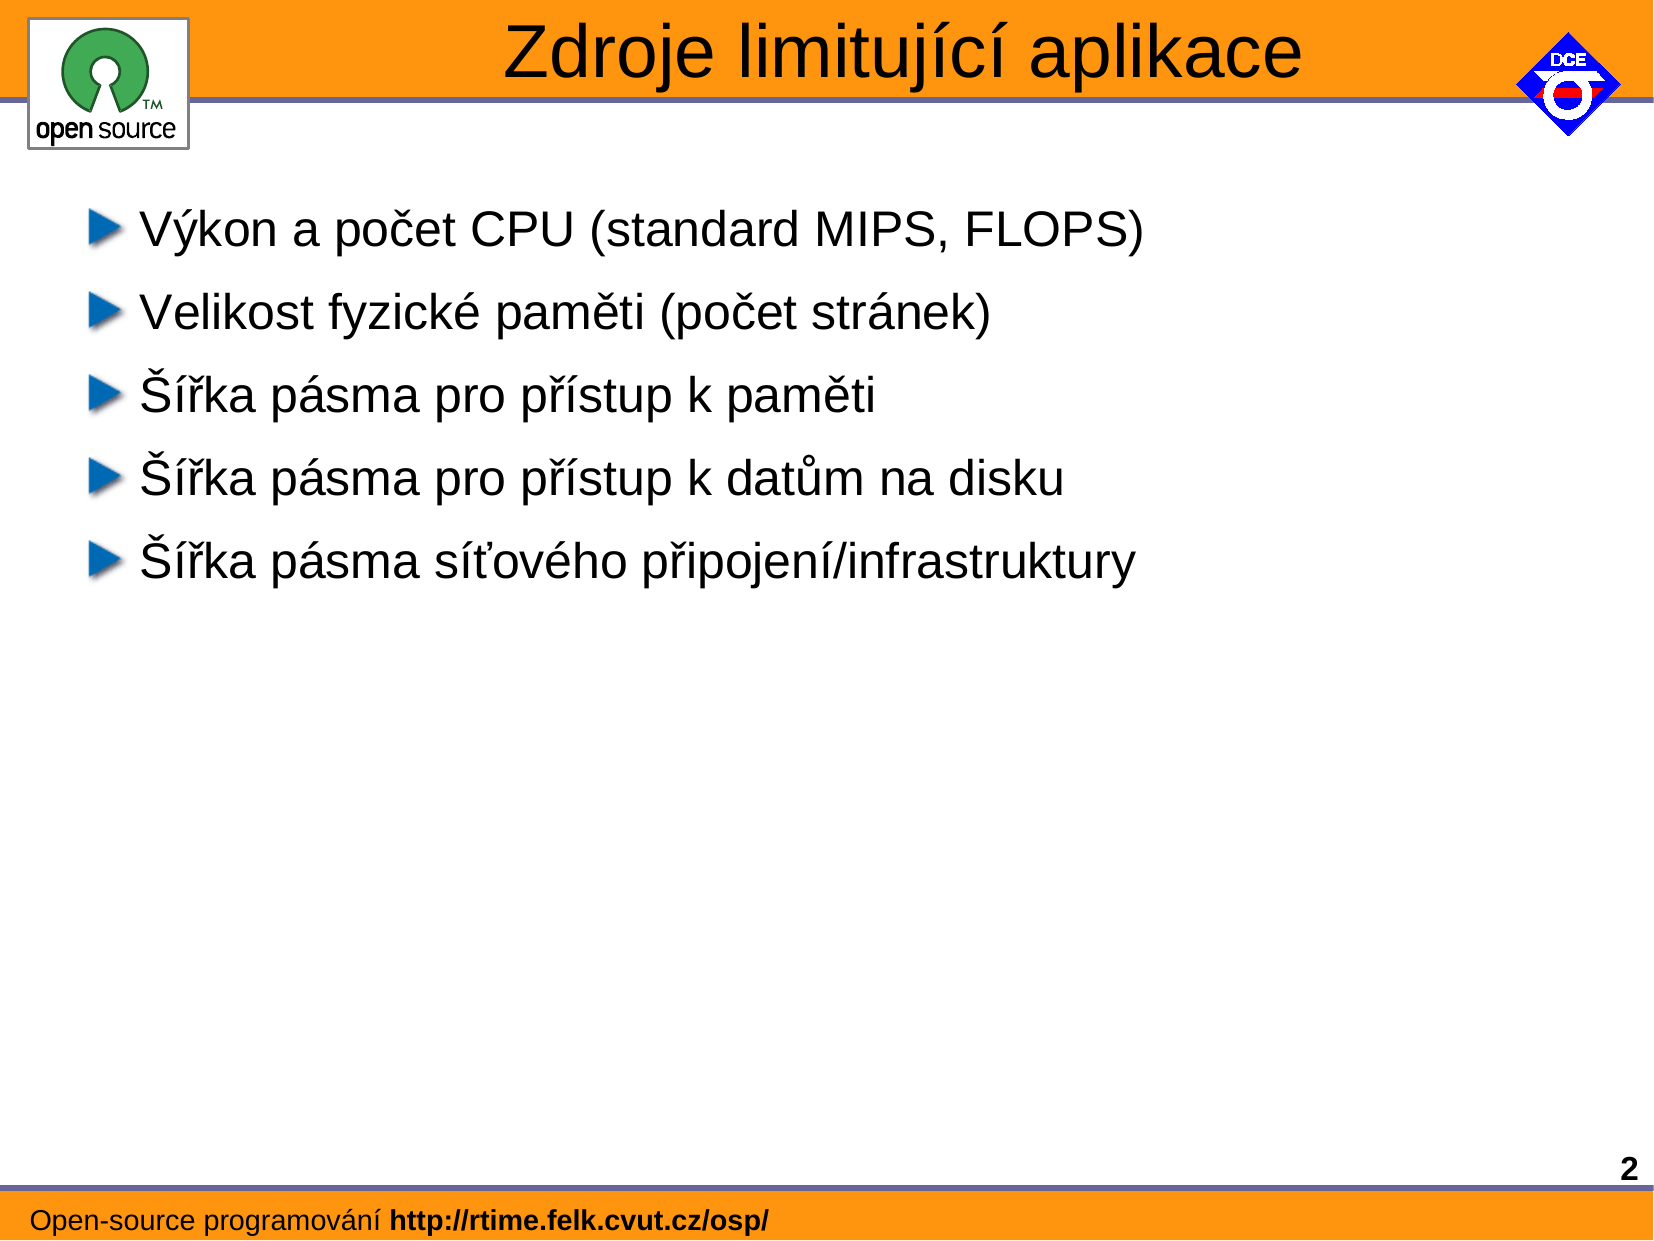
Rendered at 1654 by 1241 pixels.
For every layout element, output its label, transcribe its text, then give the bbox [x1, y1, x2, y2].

title Zdroje limitující aplikace [178, 4, 1631, 98]
list Výkon a počet CPU (standard MIPS, FLOPS) Velikost fyzické paměti (počet stránek) Šířka pásma pro přístup k paměti Šířka pásma pro přístup k datům na disku Šířka pásma síťového připojení/infrastruktury [68, 201, 1592, 1106]
